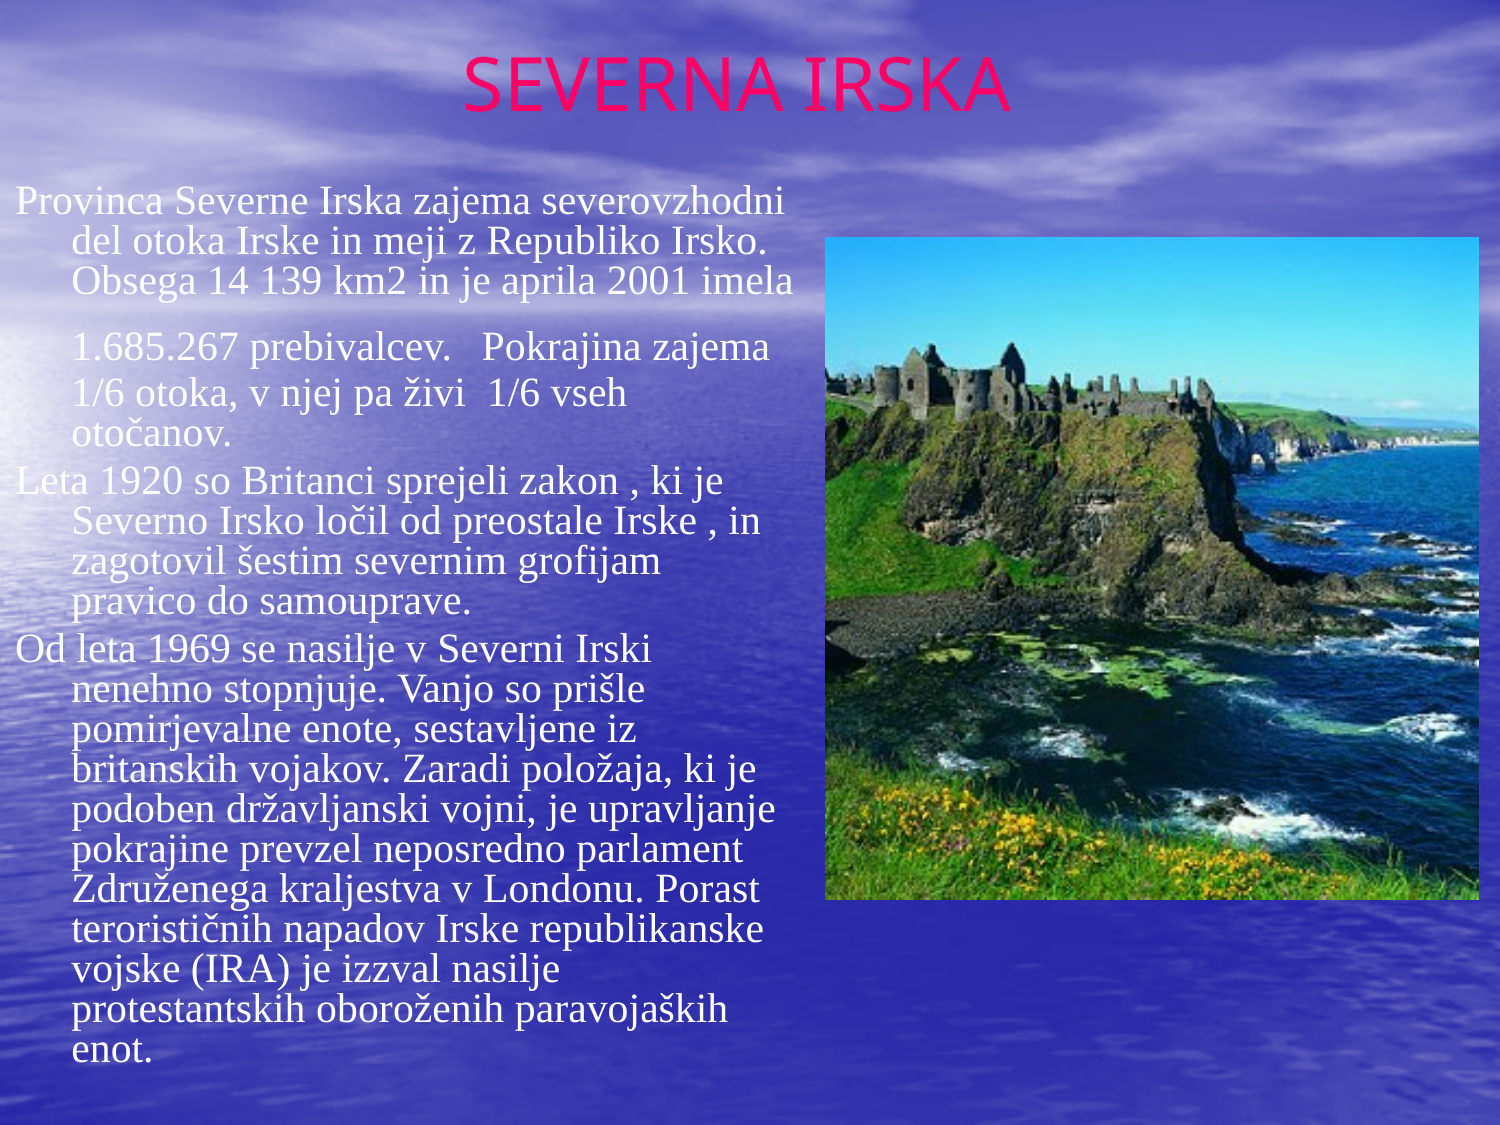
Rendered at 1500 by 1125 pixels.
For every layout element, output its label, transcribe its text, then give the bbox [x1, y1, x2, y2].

title SEVERNA IRSKA [62, 0, 1413, 163]
picture [0, 0, 1500, 1125]
list Provinca Severne Irska zajema severovzhodni del otoka Irske in meji z Republiko Irsko. Obsega 14 139 km2 in je aprila 2001 imela 1.685.267 prebivalcev. Pokrajina zajema 1/6 otoka, v njej pa živi 1/6 vseh otočanov. Leta 1920 so Britanci sprejeli zakon , ki je Severno Irsko ločil od preostale Irske , in zagotovil šestim severnim grofijam pravico do samouprave. Od leta 1969 se nasilje v Severni Irski nenehno stopnjuje. Vanjo so prišle pomirjevalne enote, sestavljene iz britanskih vojakov. Zaradi položaja, ki je podoben državljanski vojni, je upravljanje pokrajine prevzel neposredno parlament Združenega kraljestva v Londonu. Porast terorističnih napadov Irske republikanske vojske (IRA) je izzval nasilje protestantskih oboroženih paravojaških enot. [0, 174, 813, 1125]
